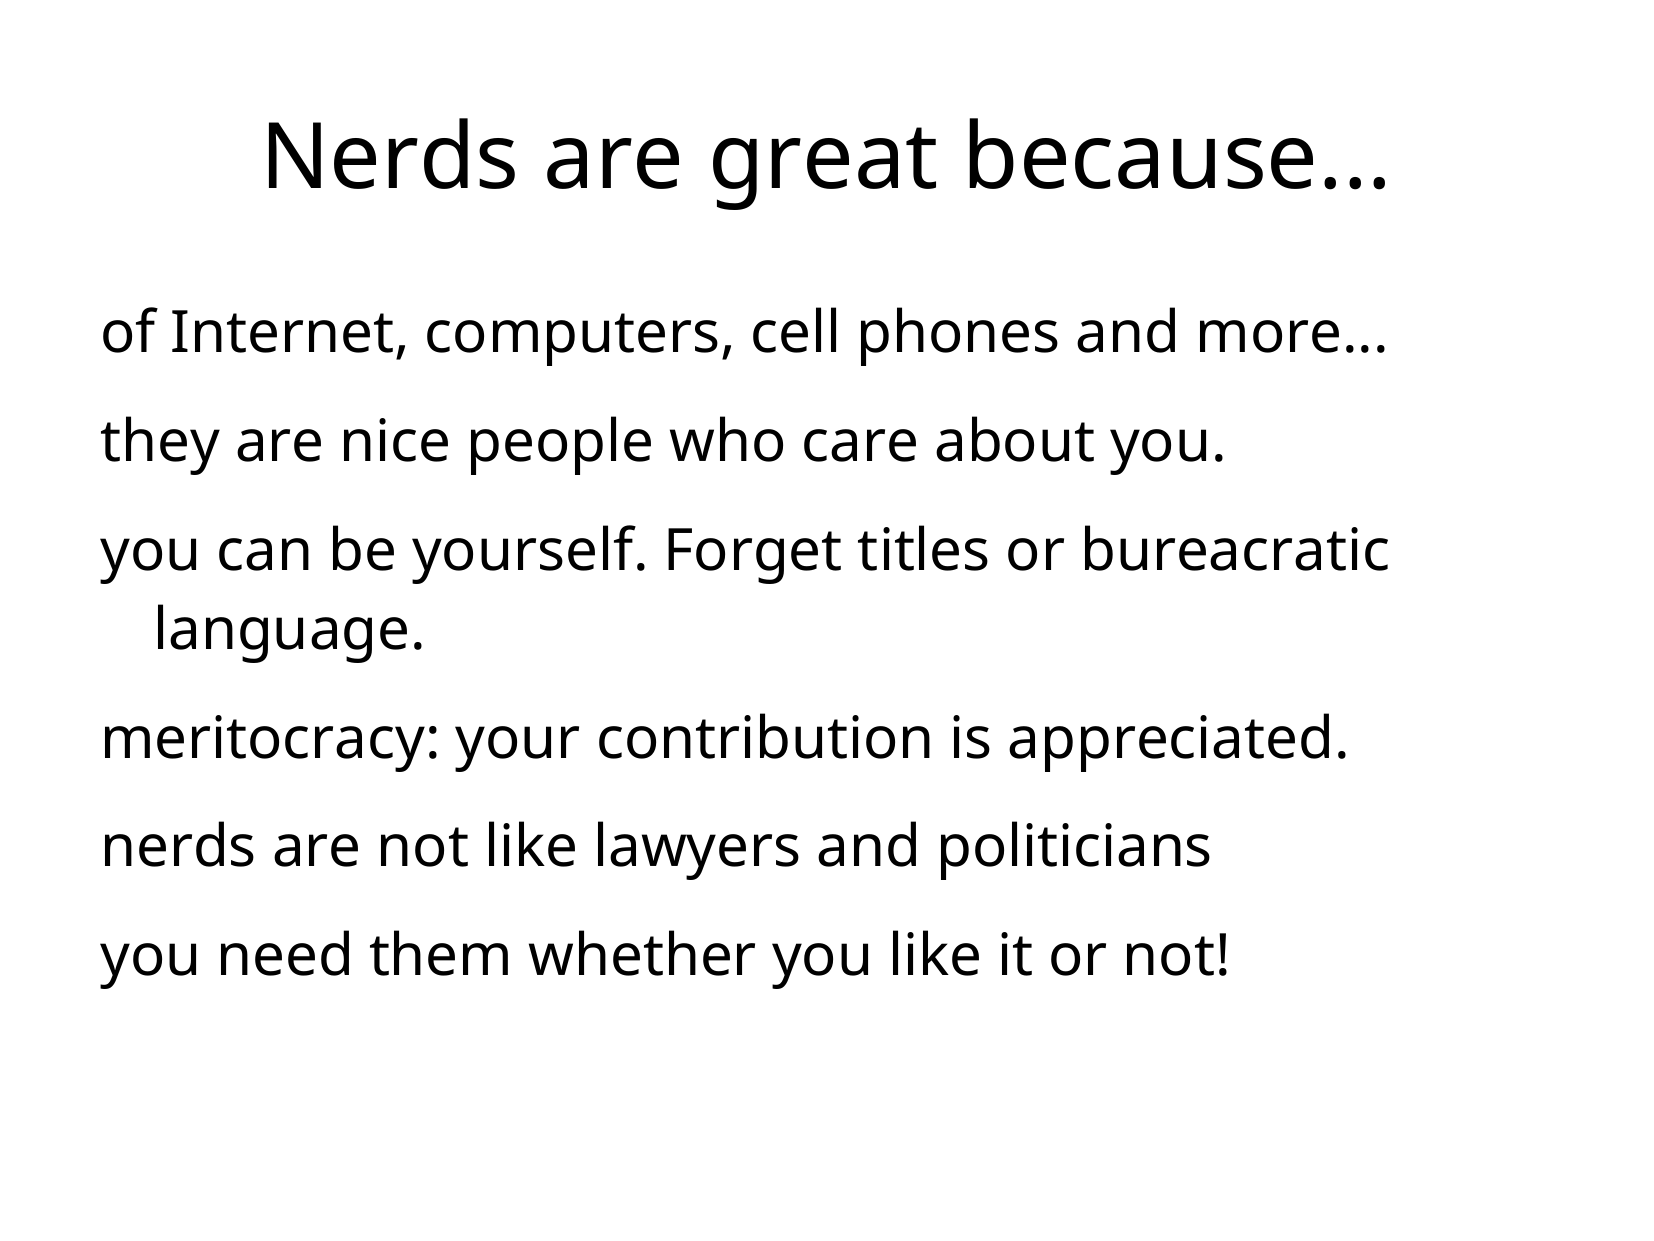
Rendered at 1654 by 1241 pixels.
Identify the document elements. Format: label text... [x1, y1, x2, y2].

list of Internet, computers, cell phones and more... they are nice people who care about you. you can be yourself. Forget titles or bureacratic language. meritocracy: your contribution is appreciated. nerds are not like lawyers and politicians you need them whether you like it or not! [82, 290, 1571, 1109]
title Nerds are great because... [82, 49, 1571, 257]
